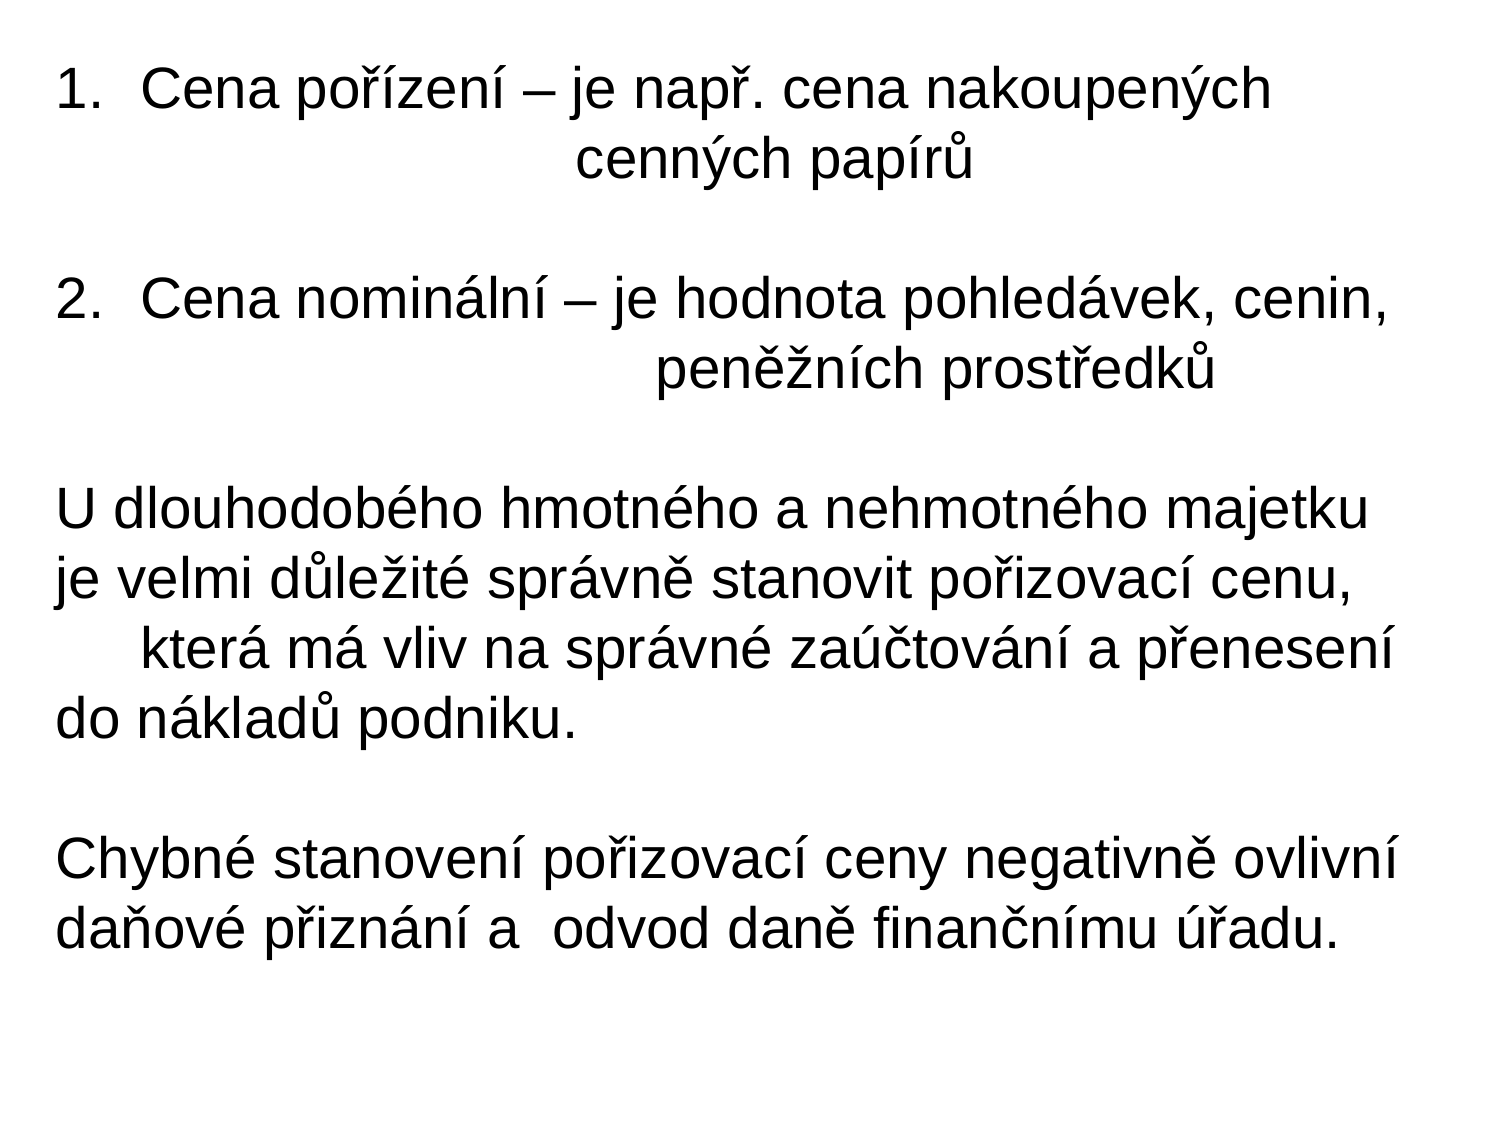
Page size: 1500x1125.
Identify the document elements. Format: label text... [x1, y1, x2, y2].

text_box Cena pořízení – je např. cena nakoupených cenných papírů Cena nominální – je hodnota pohledávek, cenin, peněžních prostředků U dlouhodobého hmotného a nehmotného majetku je velmi důležité správně stanovit pořizovací cenu, která má vliv na správné zaúčtování a přenesení do nákladů podniku. Chybné stanovení pořizovací ceny negativně ovlivní daňové přiznání a odvod daně finančnímu úřadu. [41, 42, 1459, 1125]
